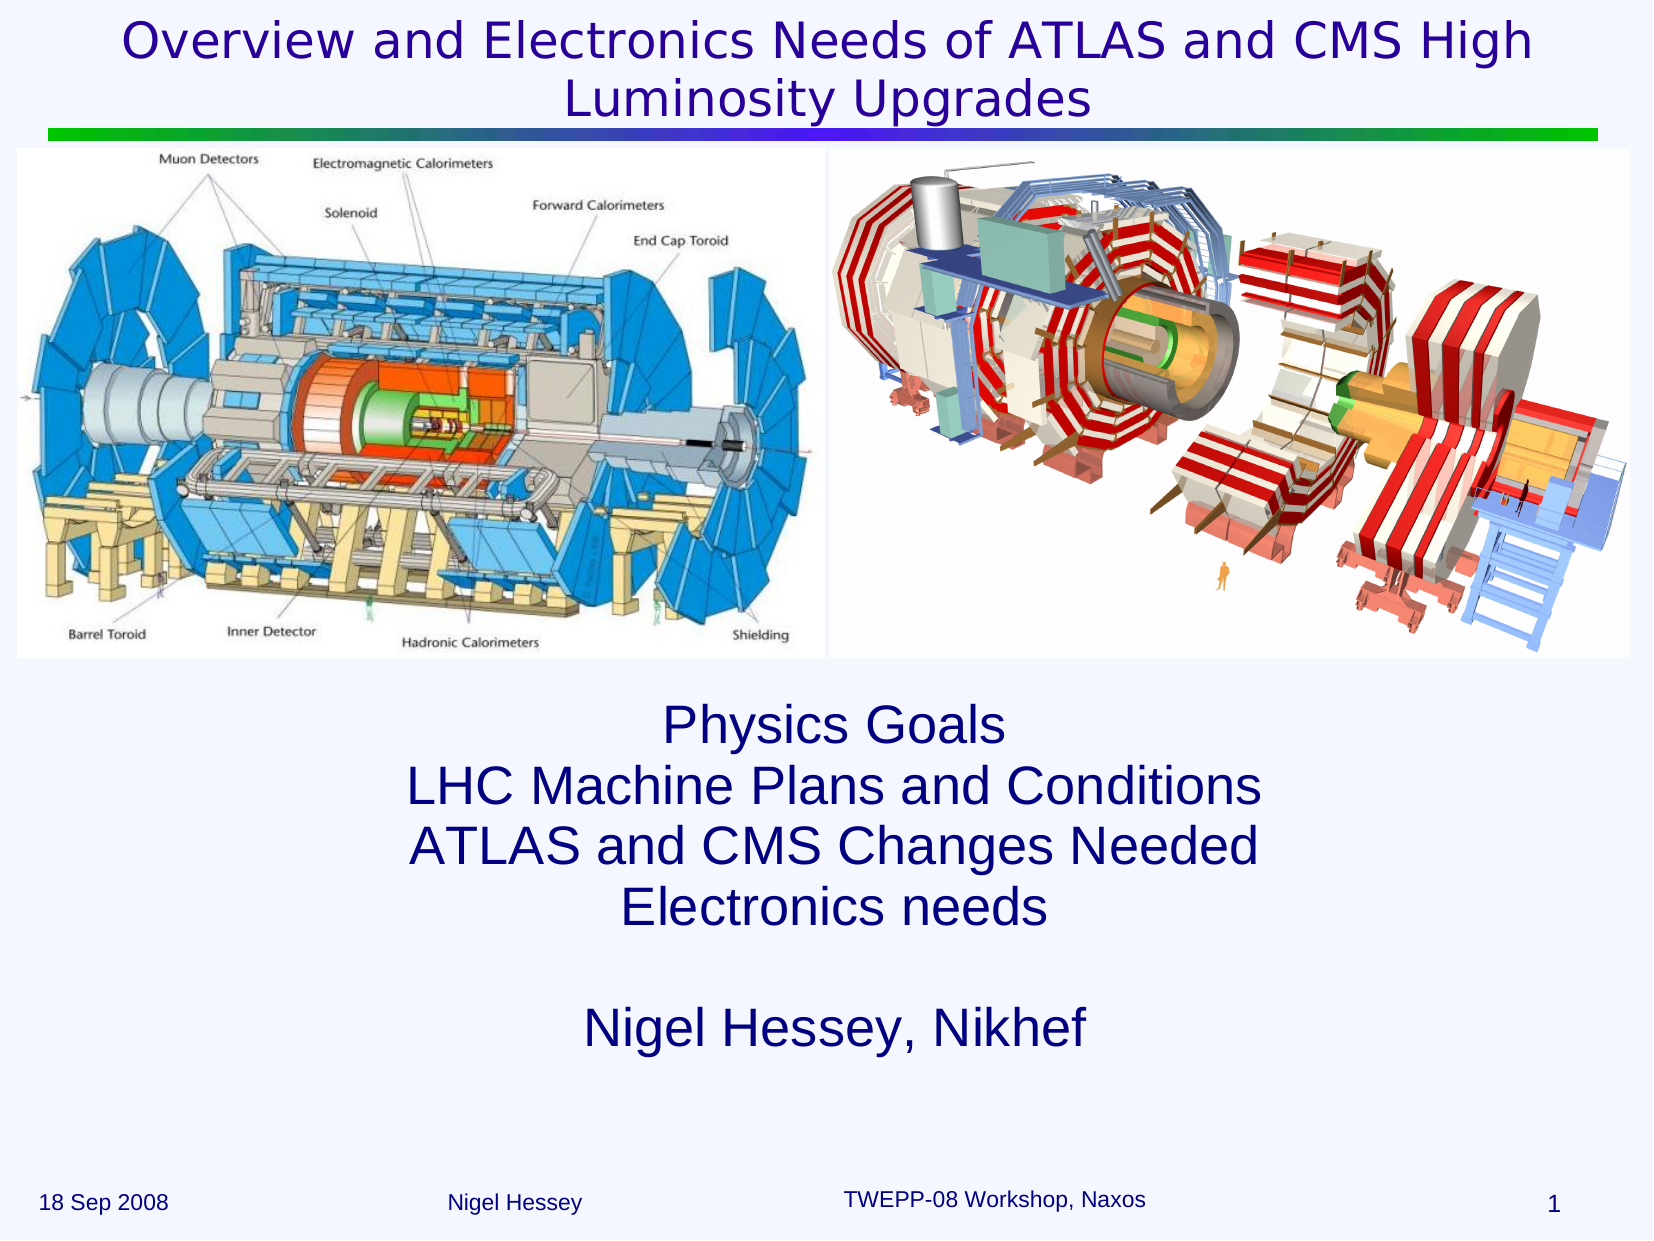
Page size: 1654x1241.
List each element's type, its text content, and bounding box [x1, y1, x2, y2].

title Overview and Electronics Needs of ATLAS and CMS High Luminosity Upgrades [94, 11, 1562, 129]
picture [48, 128, 1598, 141]
subtitle Physics Goals LHC Machine Plans and Conditions ATLAS and CMS Changes Needed Electronics needs Nigel Hessey, Nikhef [392, 666, 1278, 1147]
picture [829, 149, 1630, 658]
picture [17, 148, 825, 658]
